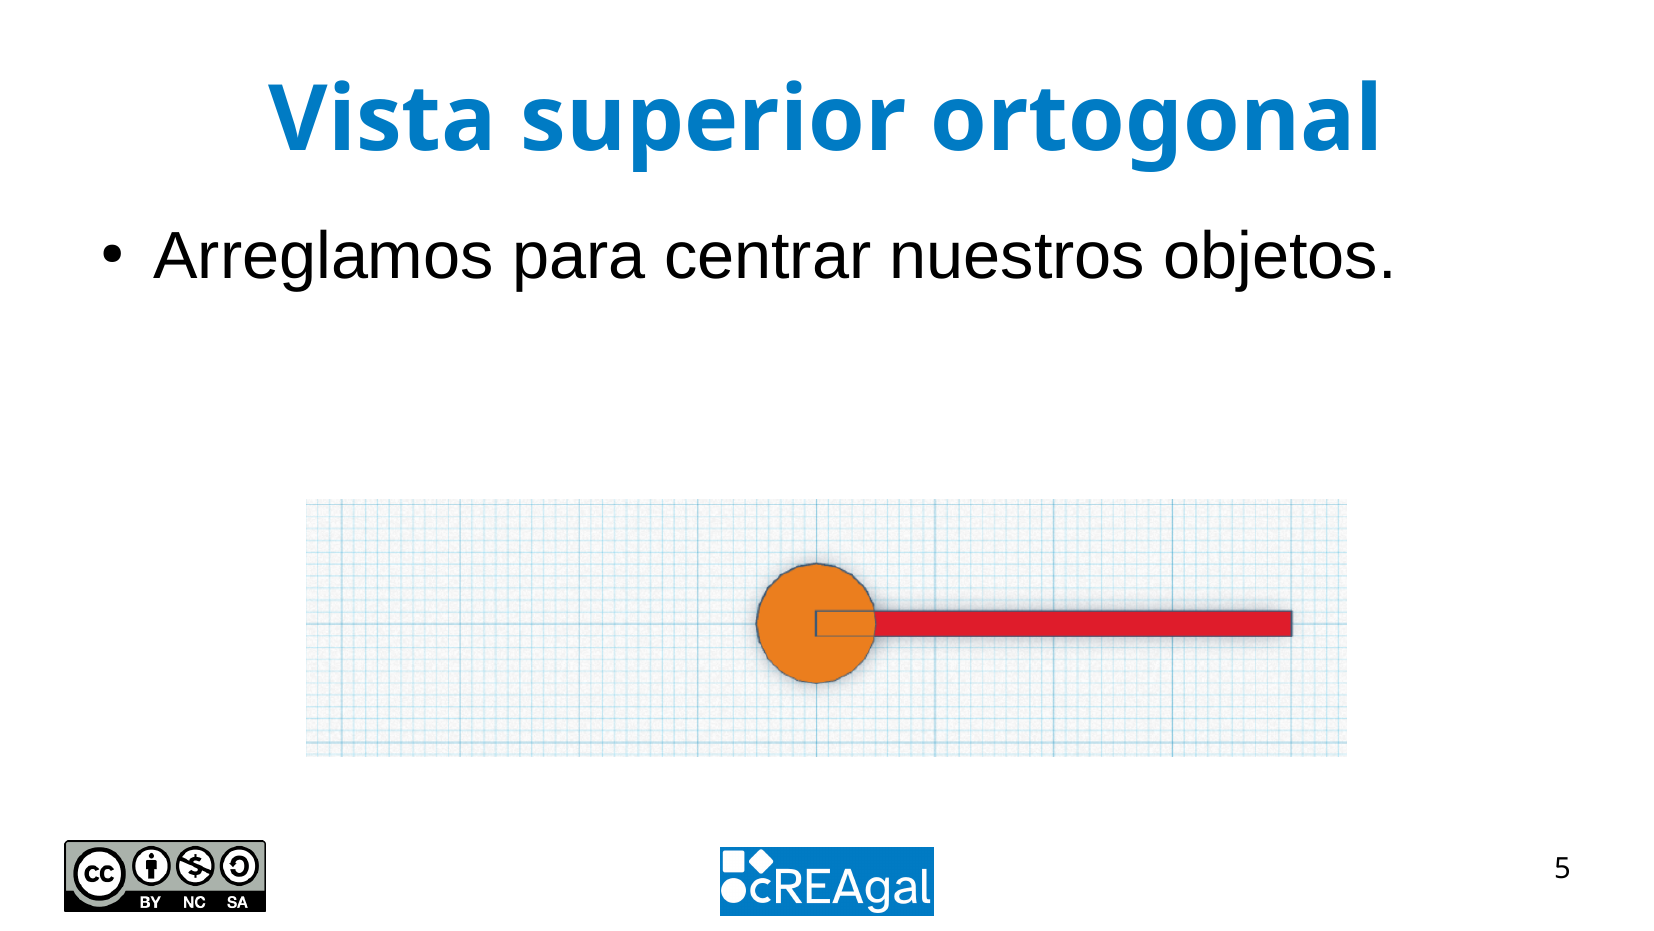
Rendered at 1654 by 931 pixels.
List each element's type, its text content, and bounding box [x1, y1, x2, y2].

picture [306, 499, 1347, 757]
picture [64, 840, 266, 912]
picture [720, 847, 934, 916]
title Vista superior ortogonal [82, 37, 1571, 193]
list Arreglamos para centrar nuestros objetos. [82, 217, 1565, 475]
